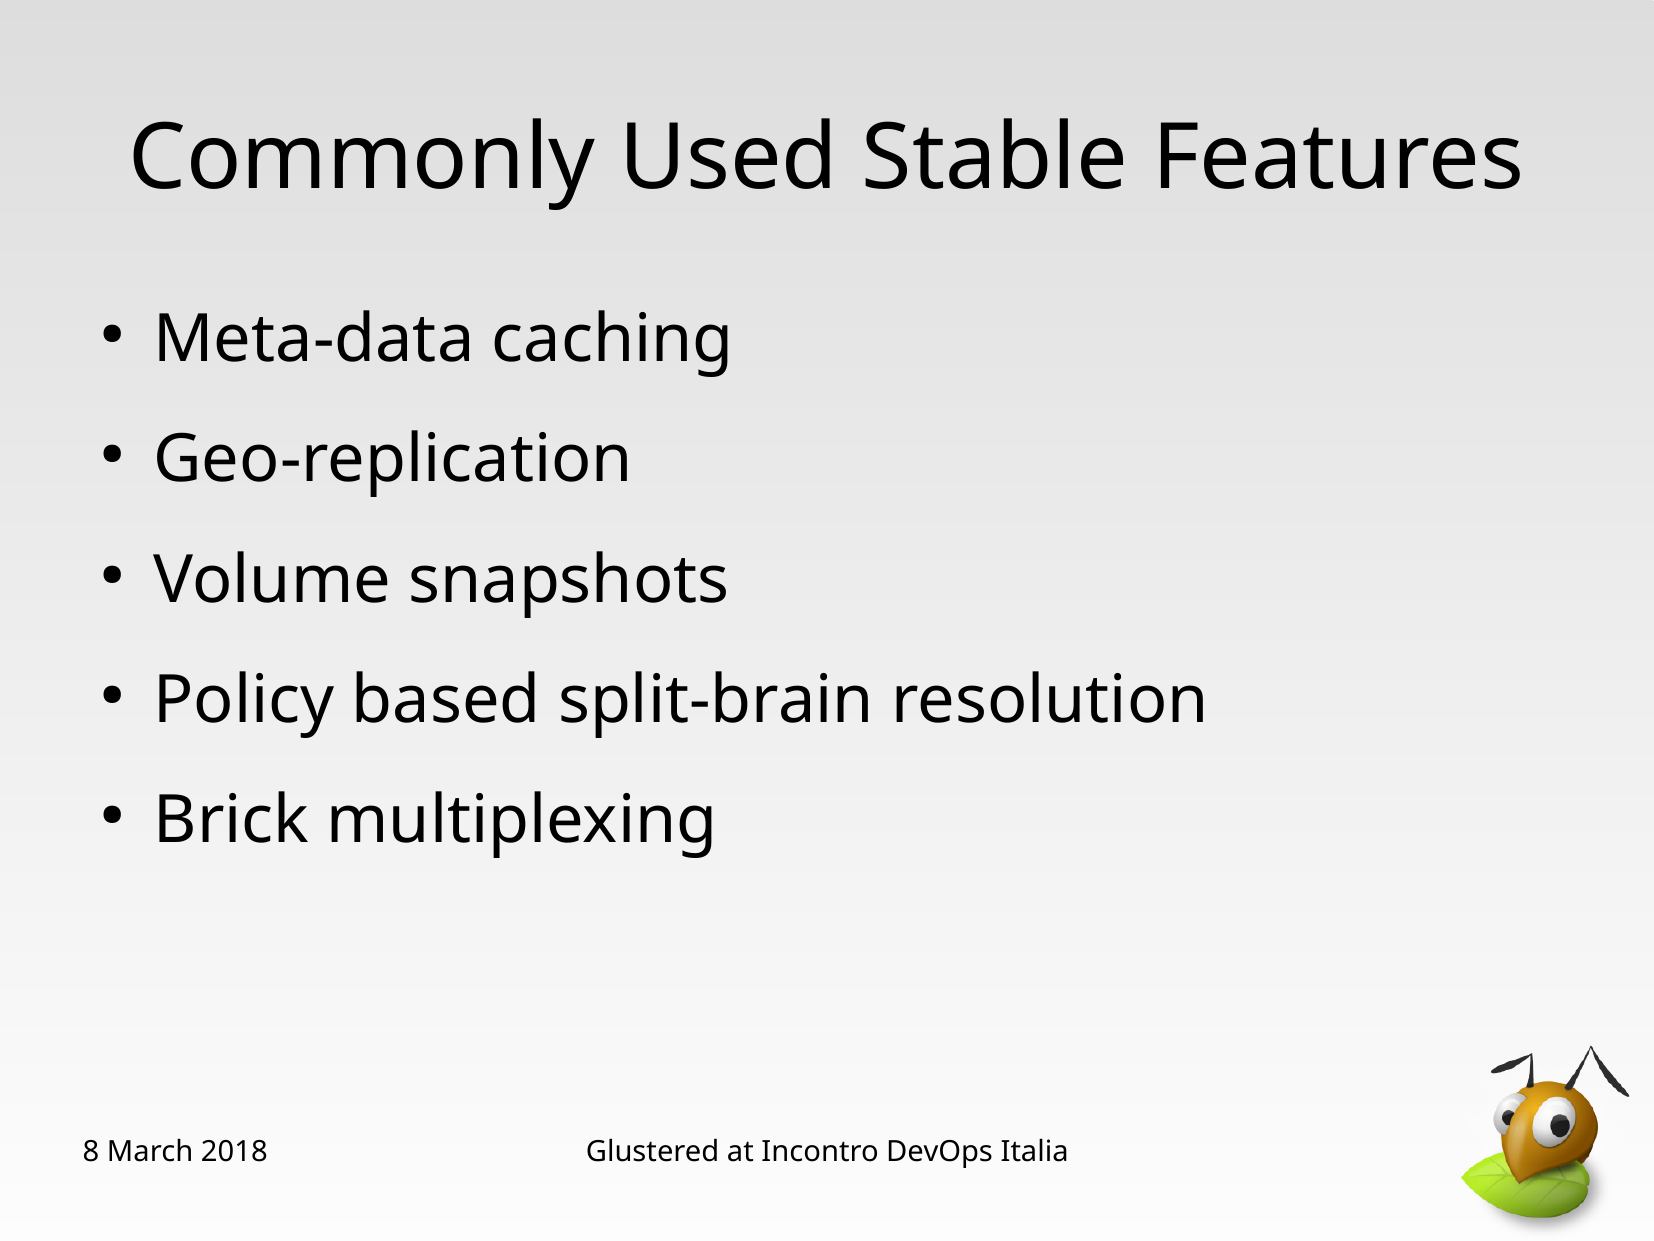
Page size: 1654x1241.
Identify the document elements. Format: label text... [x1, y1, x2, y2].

picture [1432, 1037, 1654, 1241]
list Meta-data caching Geo-replication Volume snapshots Policy based split-brain resolution Brick multiplexing [82, 290, 1571, 1010]
title Commonly Used Stable Features [82, 49, 1571, 257]
